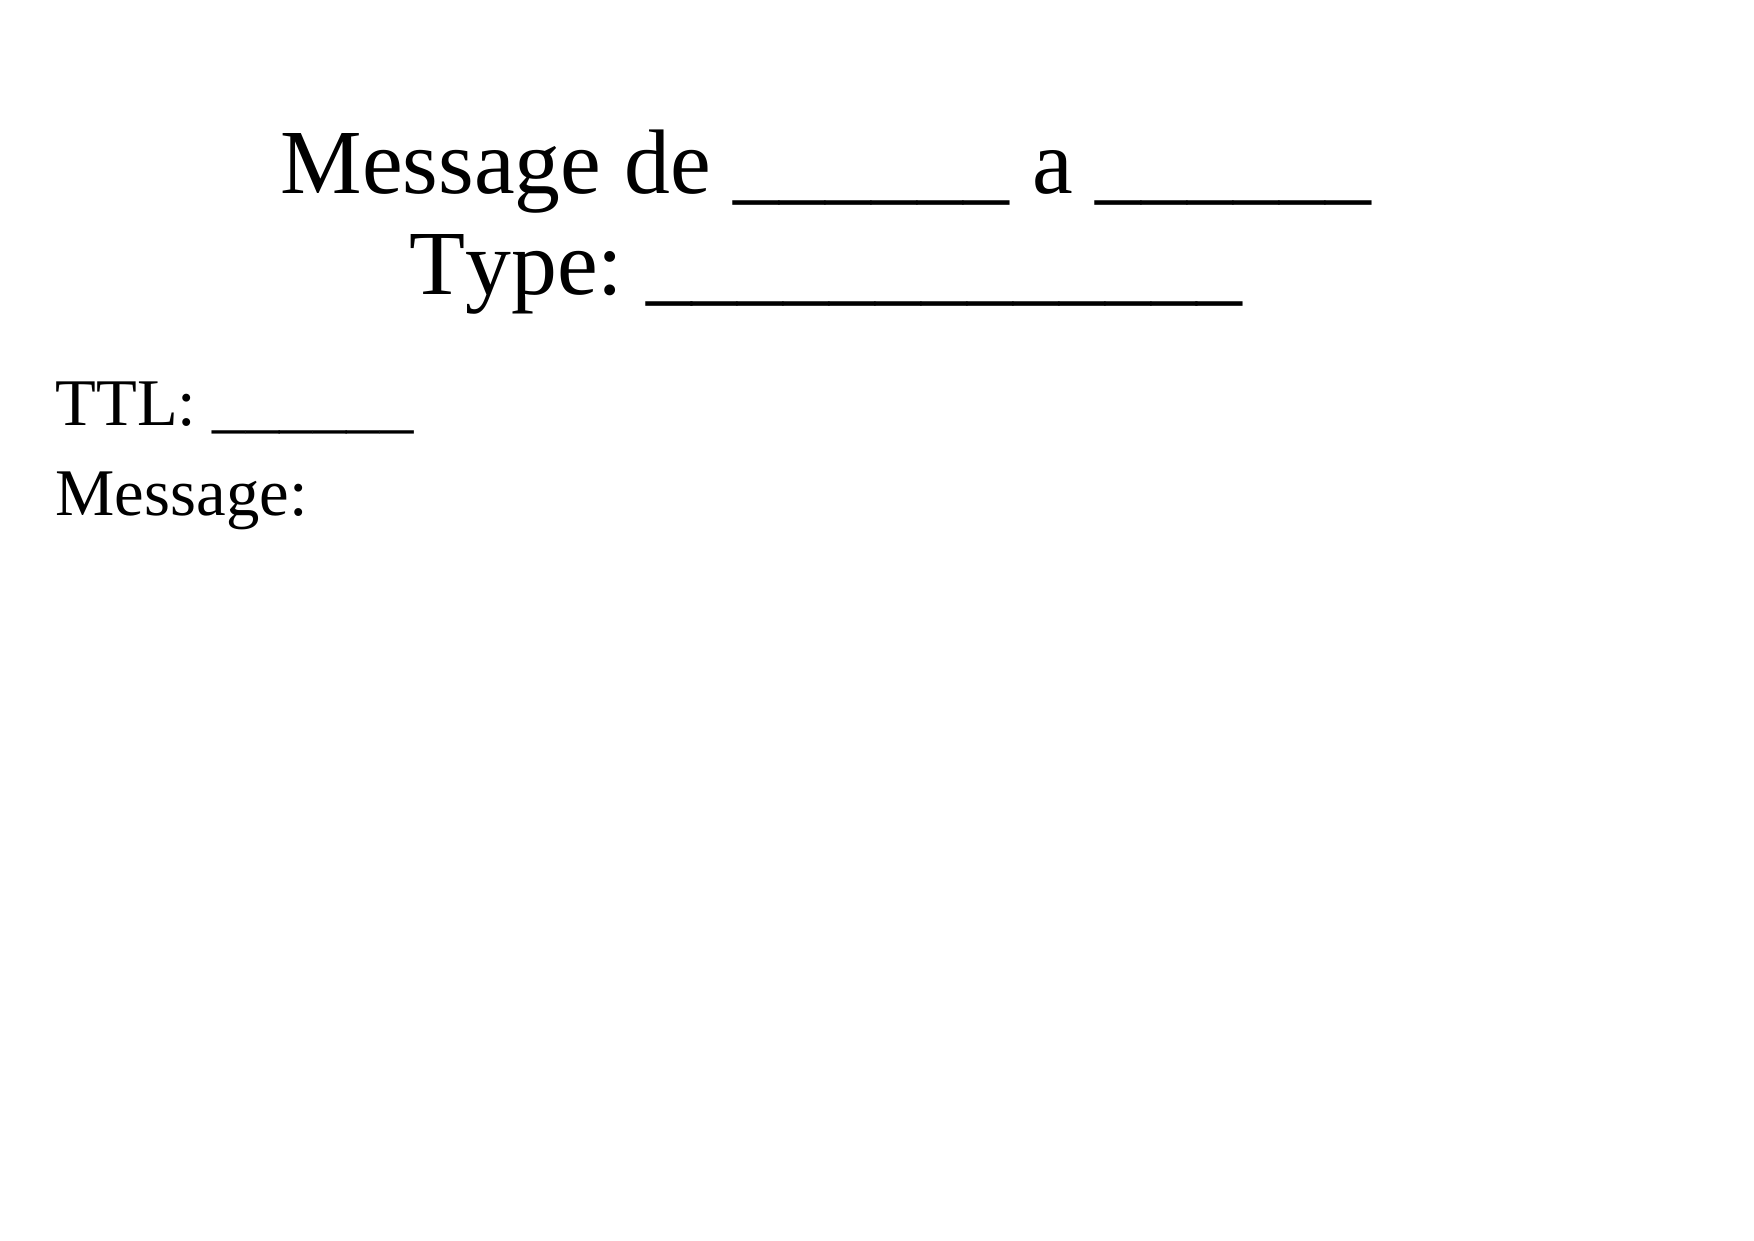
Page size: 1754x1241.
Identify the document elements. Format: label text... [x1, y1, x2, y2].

text_box TTL: ______ Message: [40, 357, 1695, 628]
